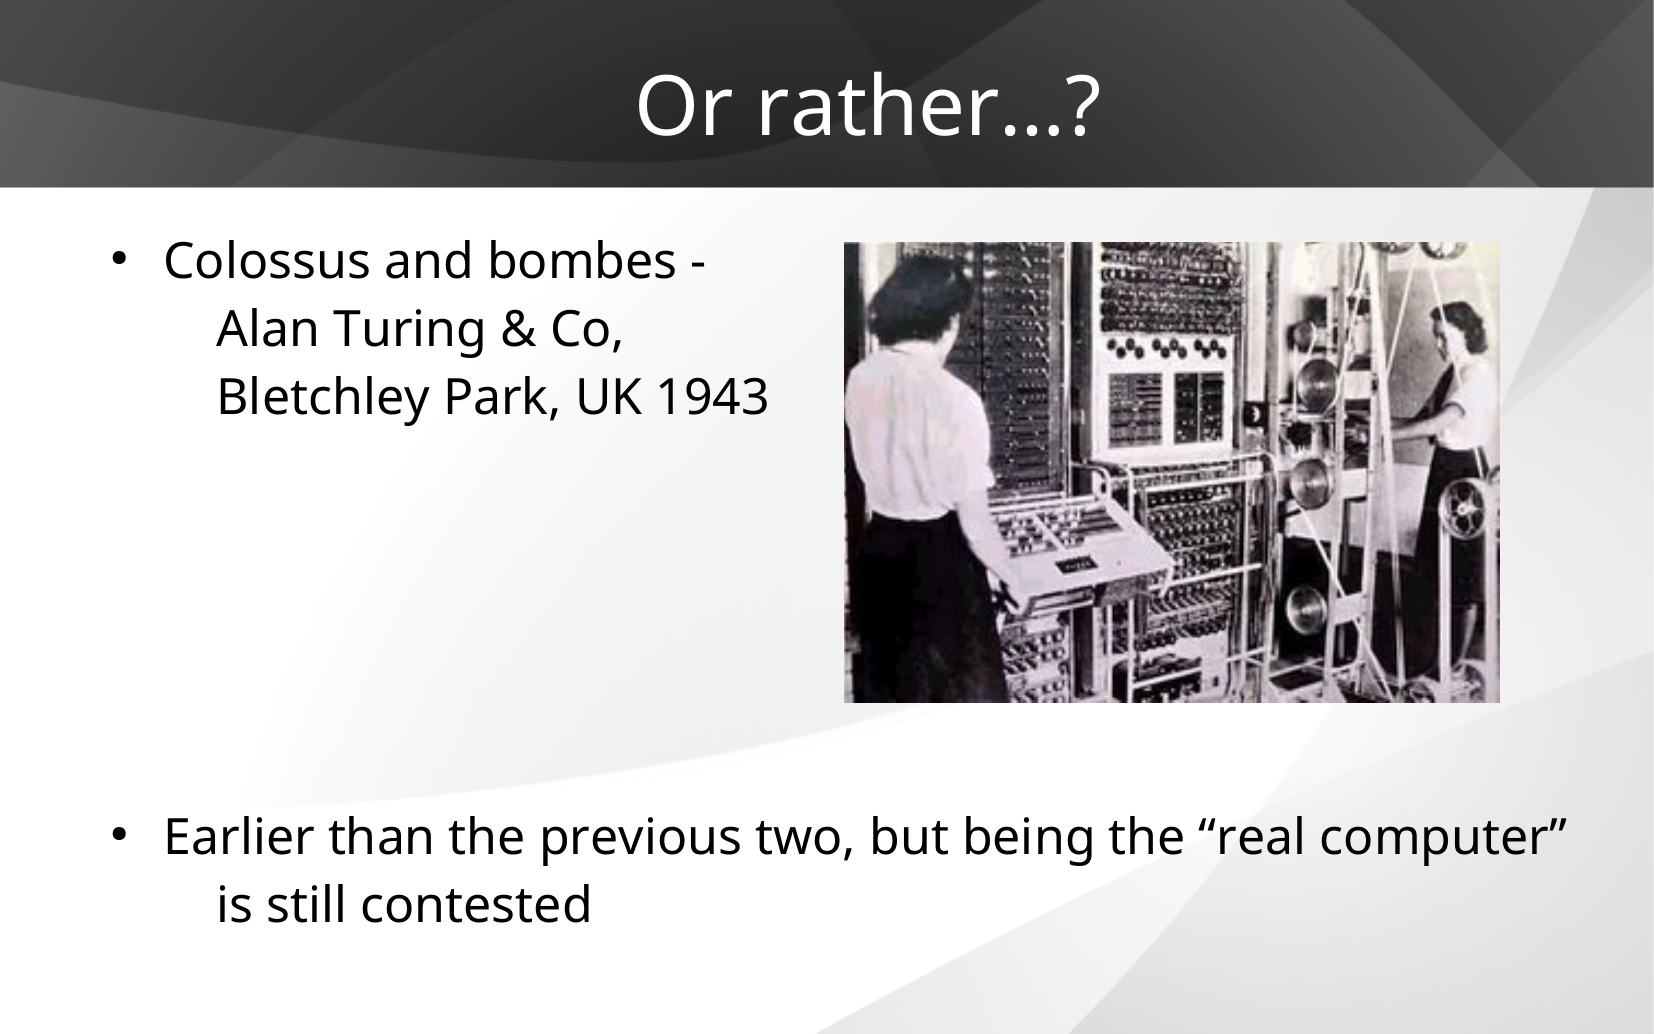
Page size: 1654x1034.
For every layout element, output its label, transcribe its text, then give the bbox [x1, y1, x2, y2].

list Colossus and bombes - Alan Turing & Co, Bletchley Park, UK 1943 Earlier than the previous two, but being the “real computer” is still contested [75, 225, 1613, 1013]
title Or rather…? [124, 0, 1613, 208]
picture [0, 0, 1654, 1034]
